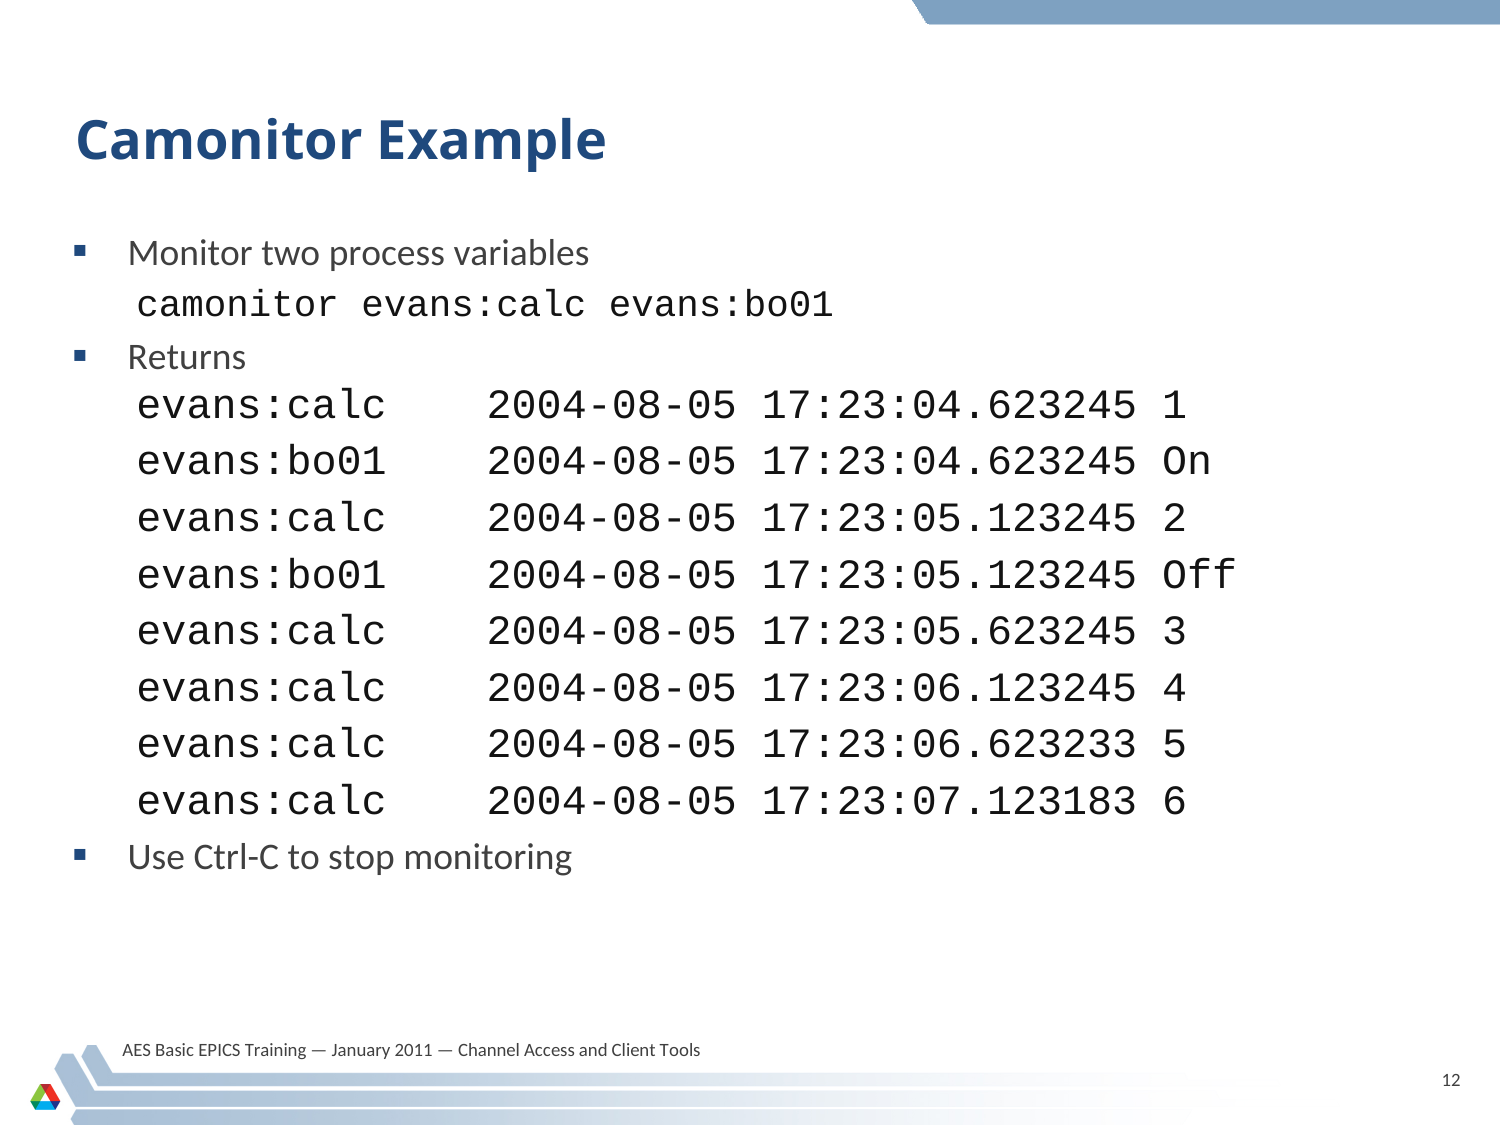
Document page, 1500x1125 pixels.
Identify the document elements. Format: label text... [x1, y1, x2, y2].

list Monitor two process variables camonitor evans:calc evans:bo01 Returns evans:calc 2004-08-05 17:23:04.623245 1 evans:bo01 2004-08-05 17:23:04.623245 On evans:calc 2004-08-05 17:23:05.123245 2 evans:bo01 2004-08-05 17:23:05.123245 Off evans:calc 2004-08-05 17:23:05.623245 3 evans:calc 2004-08-05 17:23:06.123245 4 evans:calc 2004-08-05 17:23:06.623233 5 evans:calc 2004-08-05 17:23:07.123183 6 Use Ctrl-C to stop monitoring [56, 229, 1359, 904]
title Camonitor Example [75, 45, 1426, 233]
picture [0, 0, 1500, 26]
picture [0, 1037, 1500, 1125]
